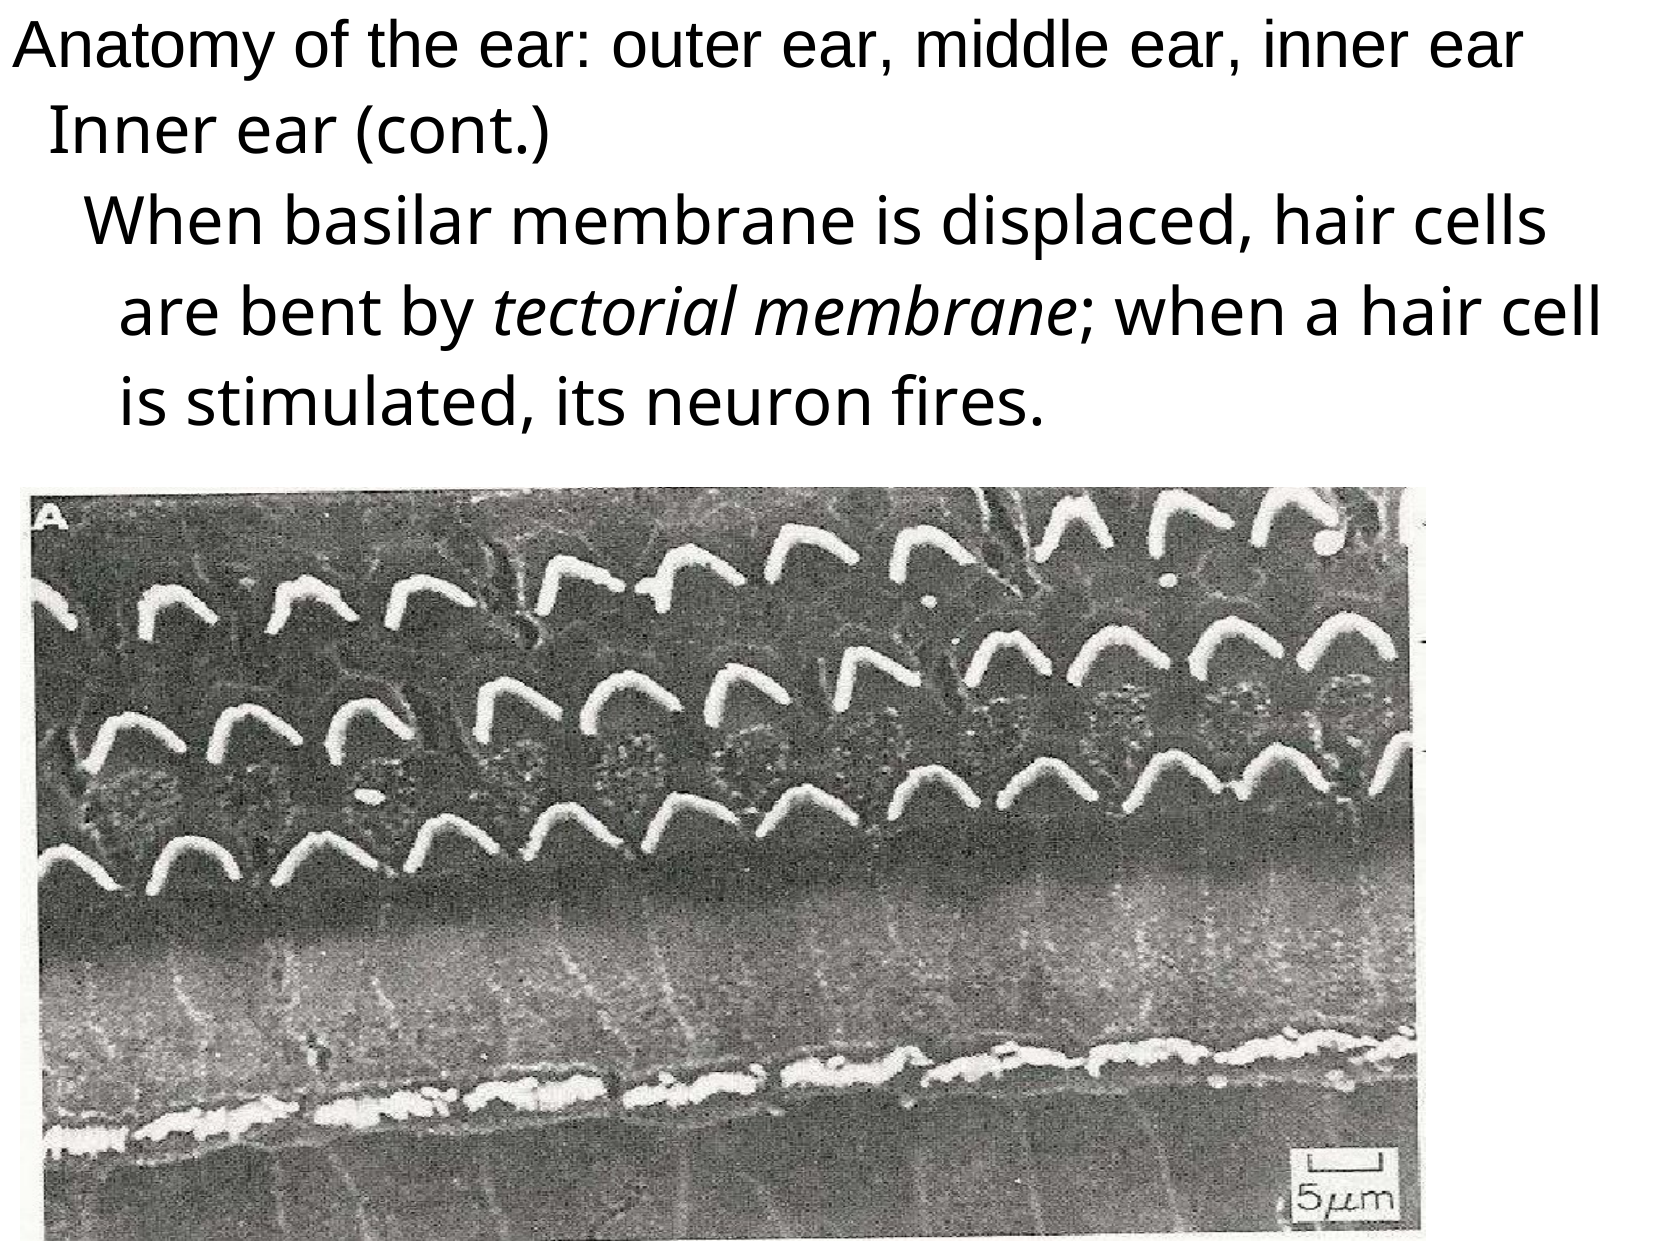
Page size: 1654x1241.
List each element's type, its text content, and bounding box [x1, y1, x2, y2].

picture [20, 487, 1426, 1241]
text_box Anatomy of the ear: outer ear, middle ear, inner ear Inner ear (cont.) When basilar membrane is displaced, hair cells are bent by tectorial membrane; when a hair cell is stimulated, its neuron fires. [0, 0, 1651, 500]
